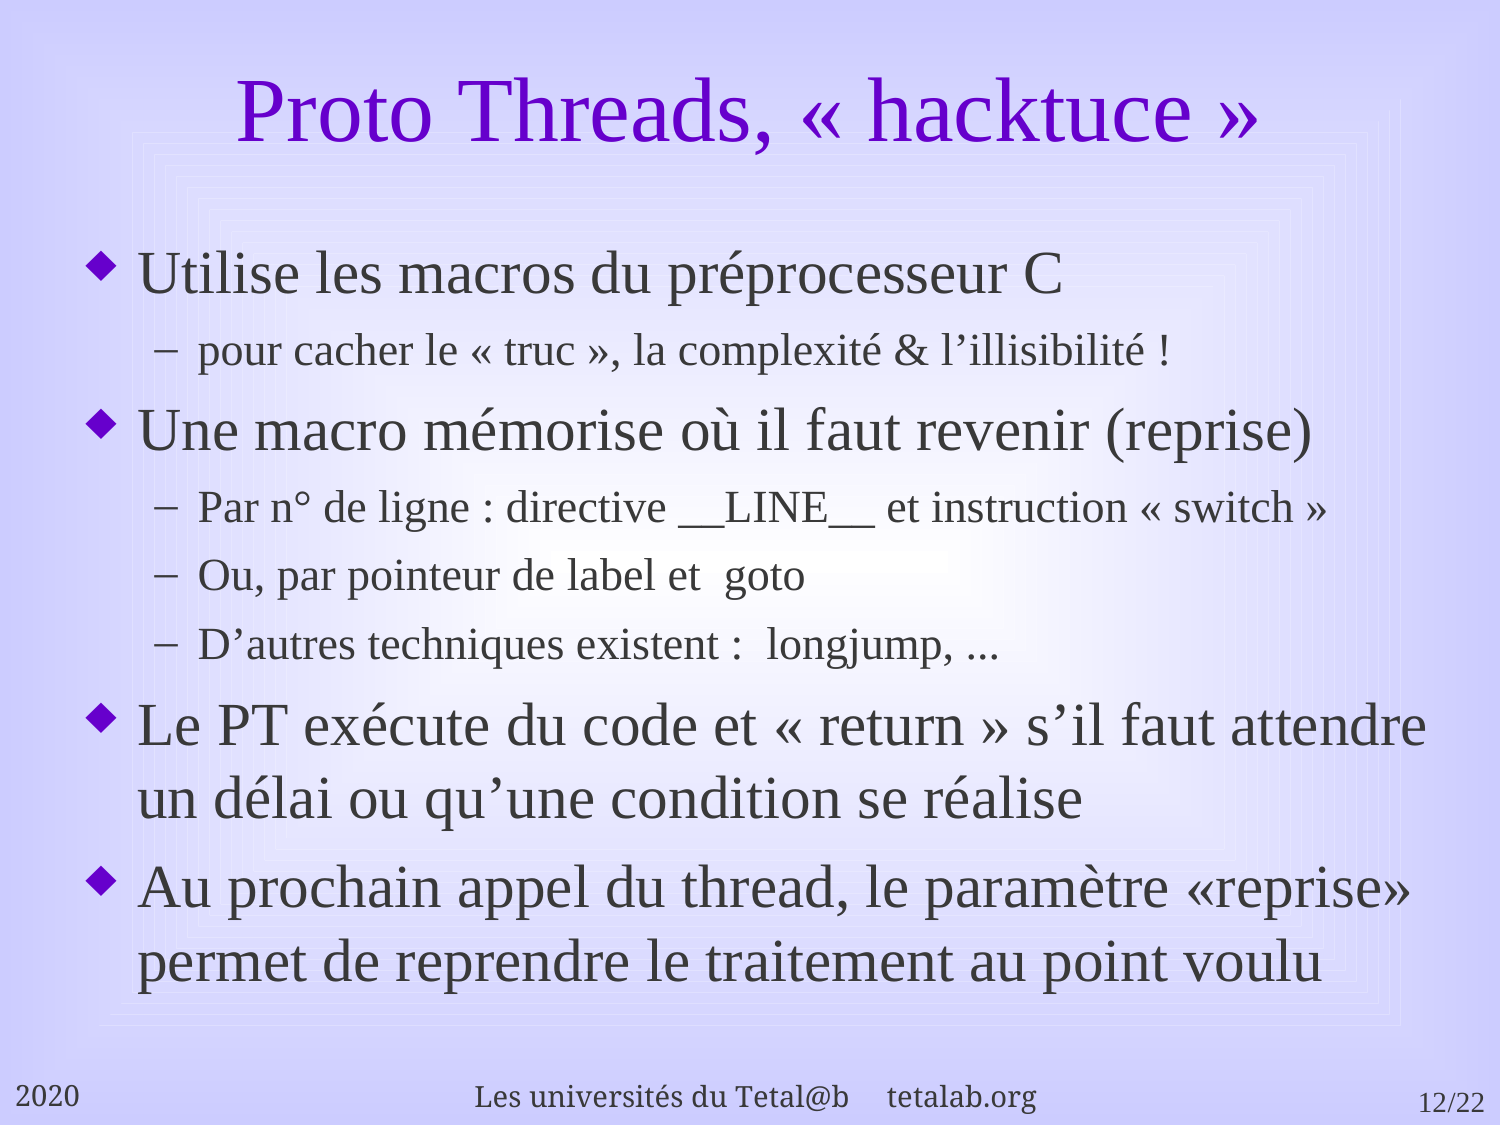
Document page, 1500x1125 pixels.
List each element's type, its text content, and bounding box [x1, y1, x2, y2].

title Proto Threads, « hacktuce » [0, 5, 1500, 204]
list Utilise les macros du préprocesseur C pour cacher le « truc », la complexité & l’illisibilité ! Une macro mémorise où il faut revenir (reprise) Par n° de ligne : directive __LINE__ et instruction « switch » Ou, par pointeur de label et goto D’autres techniques existent : longjump, ... Le PT exécute du code et « return » s’il faut attendre un délai ou qu’une condition se réalise Au prochain appel du thread, le paramètre «reprise» permet de reprendre le traitement au point voulu [70, 224, 1453, 1016]
